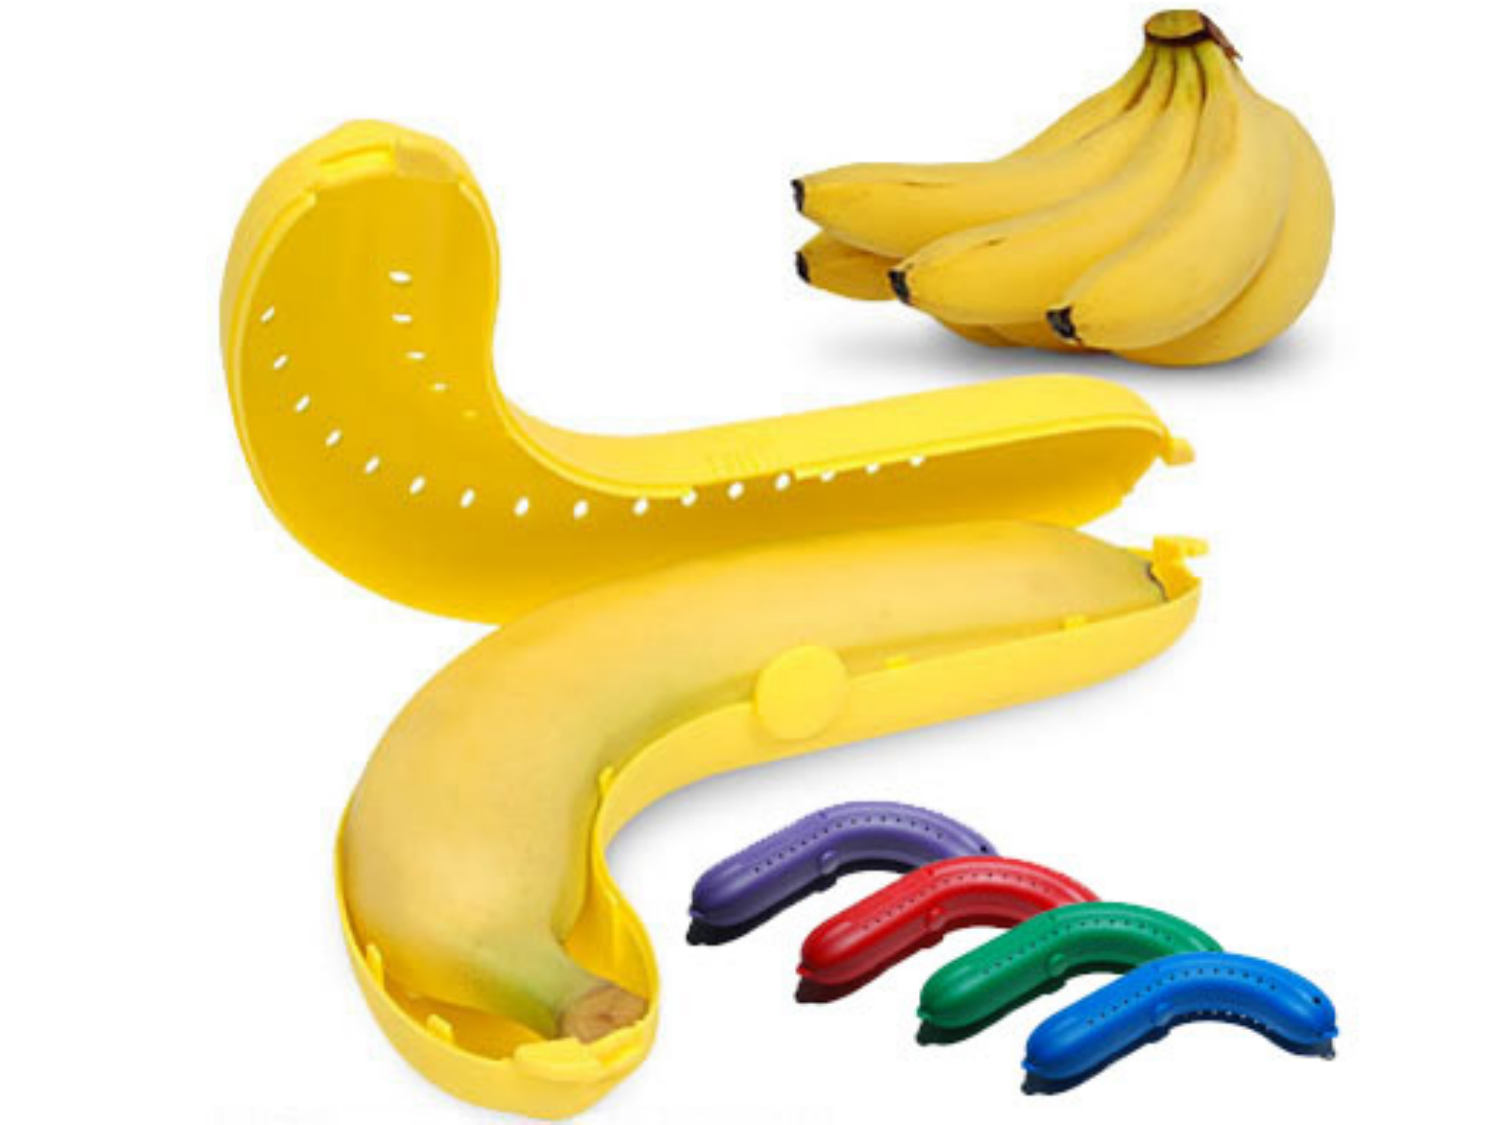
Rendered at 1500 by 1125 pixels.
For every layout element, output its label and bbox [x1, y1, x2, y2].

picture [206, 2, 1359, 1125]
